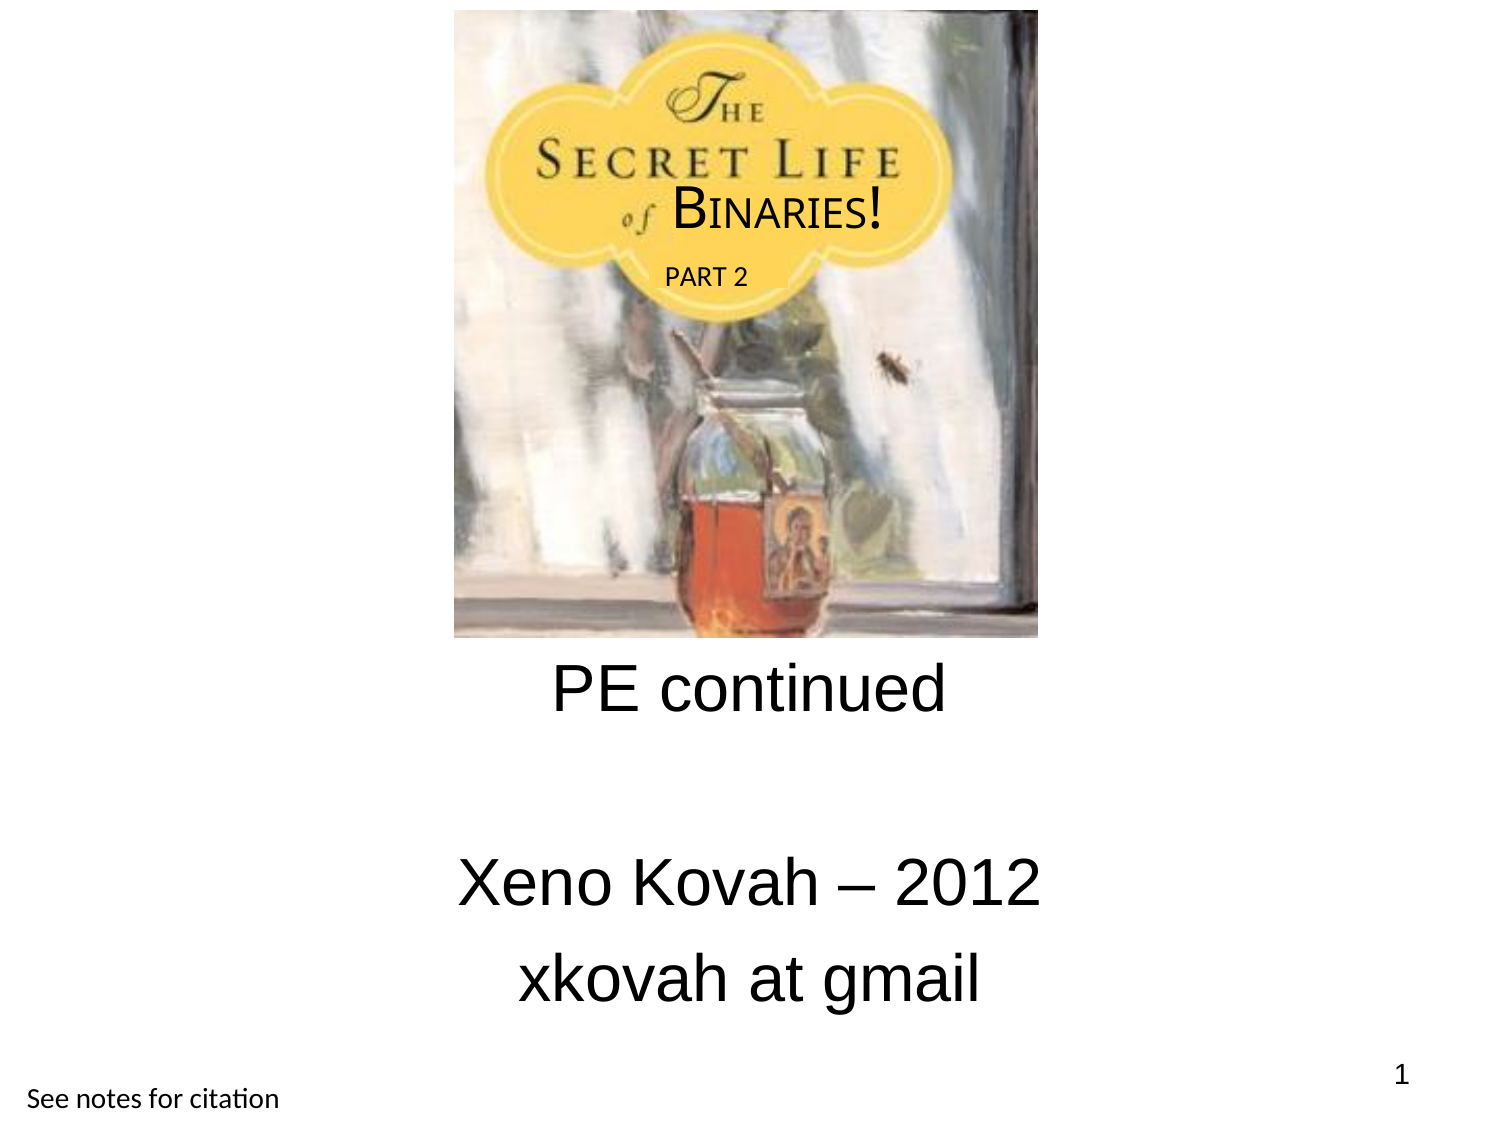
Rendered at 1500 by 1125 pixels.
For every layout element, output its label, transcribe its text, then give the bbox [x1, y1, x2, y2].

text_box PART 2 [650, 249, 788, 288]
text_box See notes for citation [12, 1072, 295, 1123]
text_box <number> [1074, 1042, 1426, 1103]
text_box BINARIES! [655, 162, 899, 248]
picture [454, 10, 1038, 638]
text_box PE continued Xeno Kovah – 2012 xkovah at gmail [225, 637, 1276, 1103]
